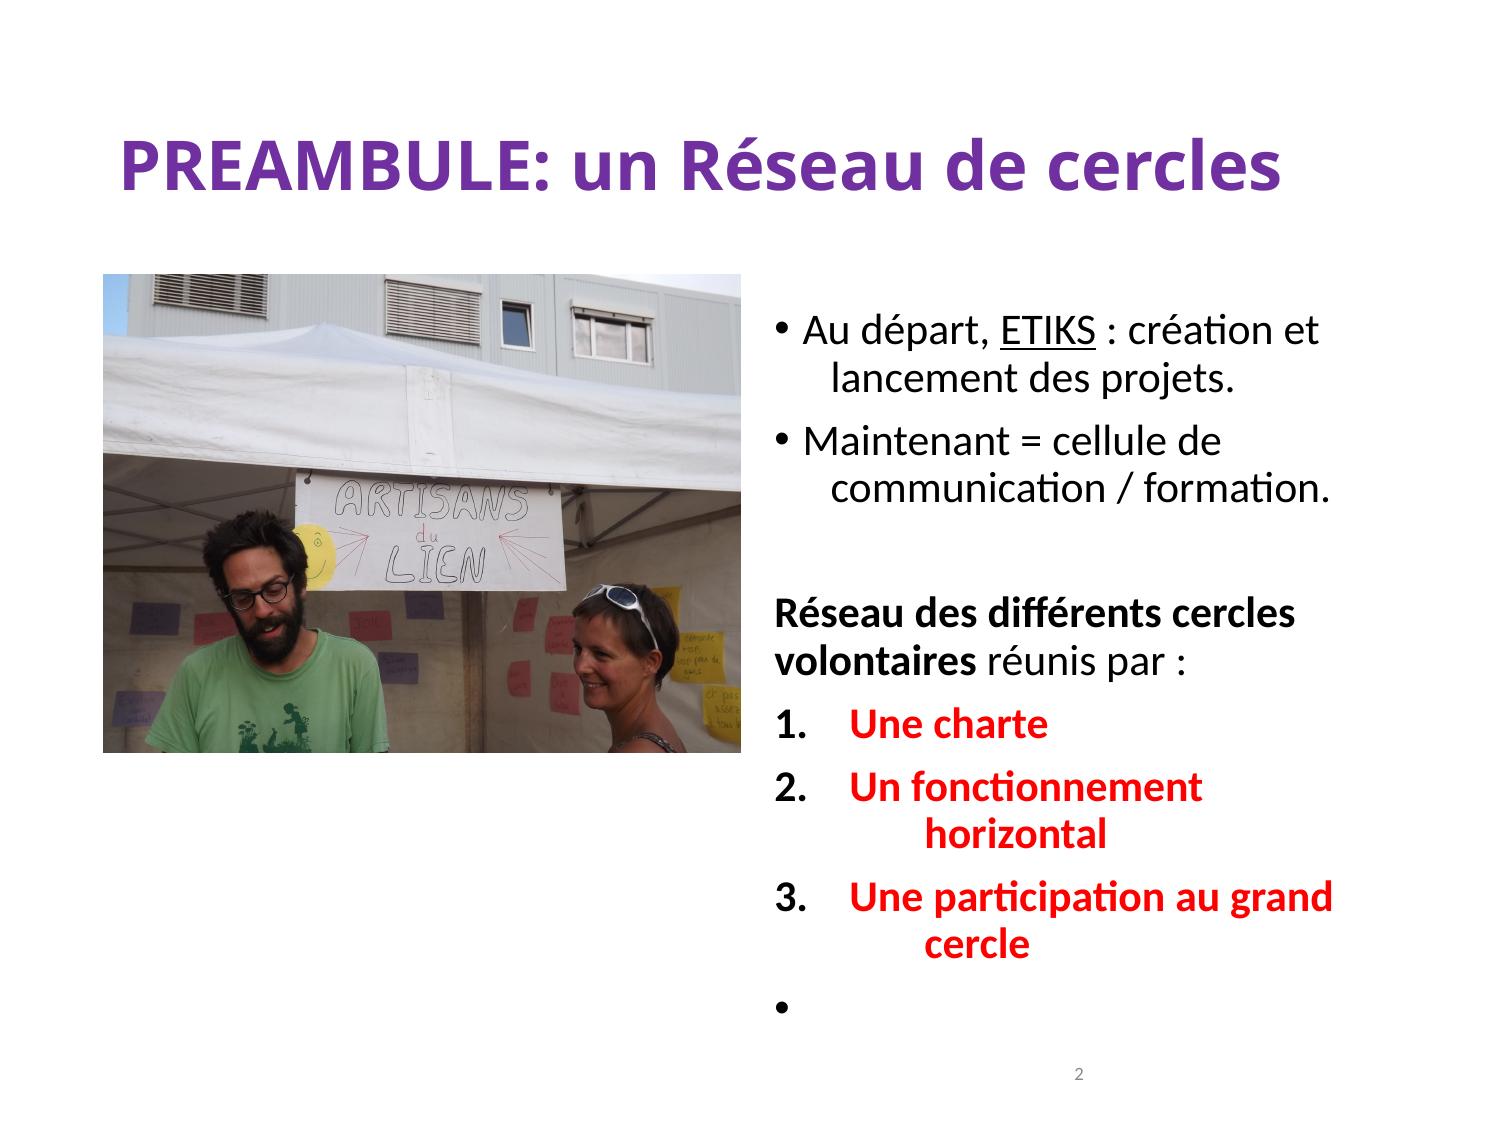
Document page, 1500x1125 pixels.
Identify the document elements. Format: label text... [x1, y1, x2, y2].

text_box 2 [1059, 1042, 1397, 1103]
picture [103, 274, 741, 753]
list Au départ, ETIKS : création et lancement des projets. Maintenant = cellule de communication / formation. Réseau des différents cercles volontaires réunis par : Une charte Un fonctionnement horizontal Une participation au grand cercle [759, 299, 1397, 1014]
title PREAMBULE: un Réseau de cercles [103, 59, 1397, 278]
